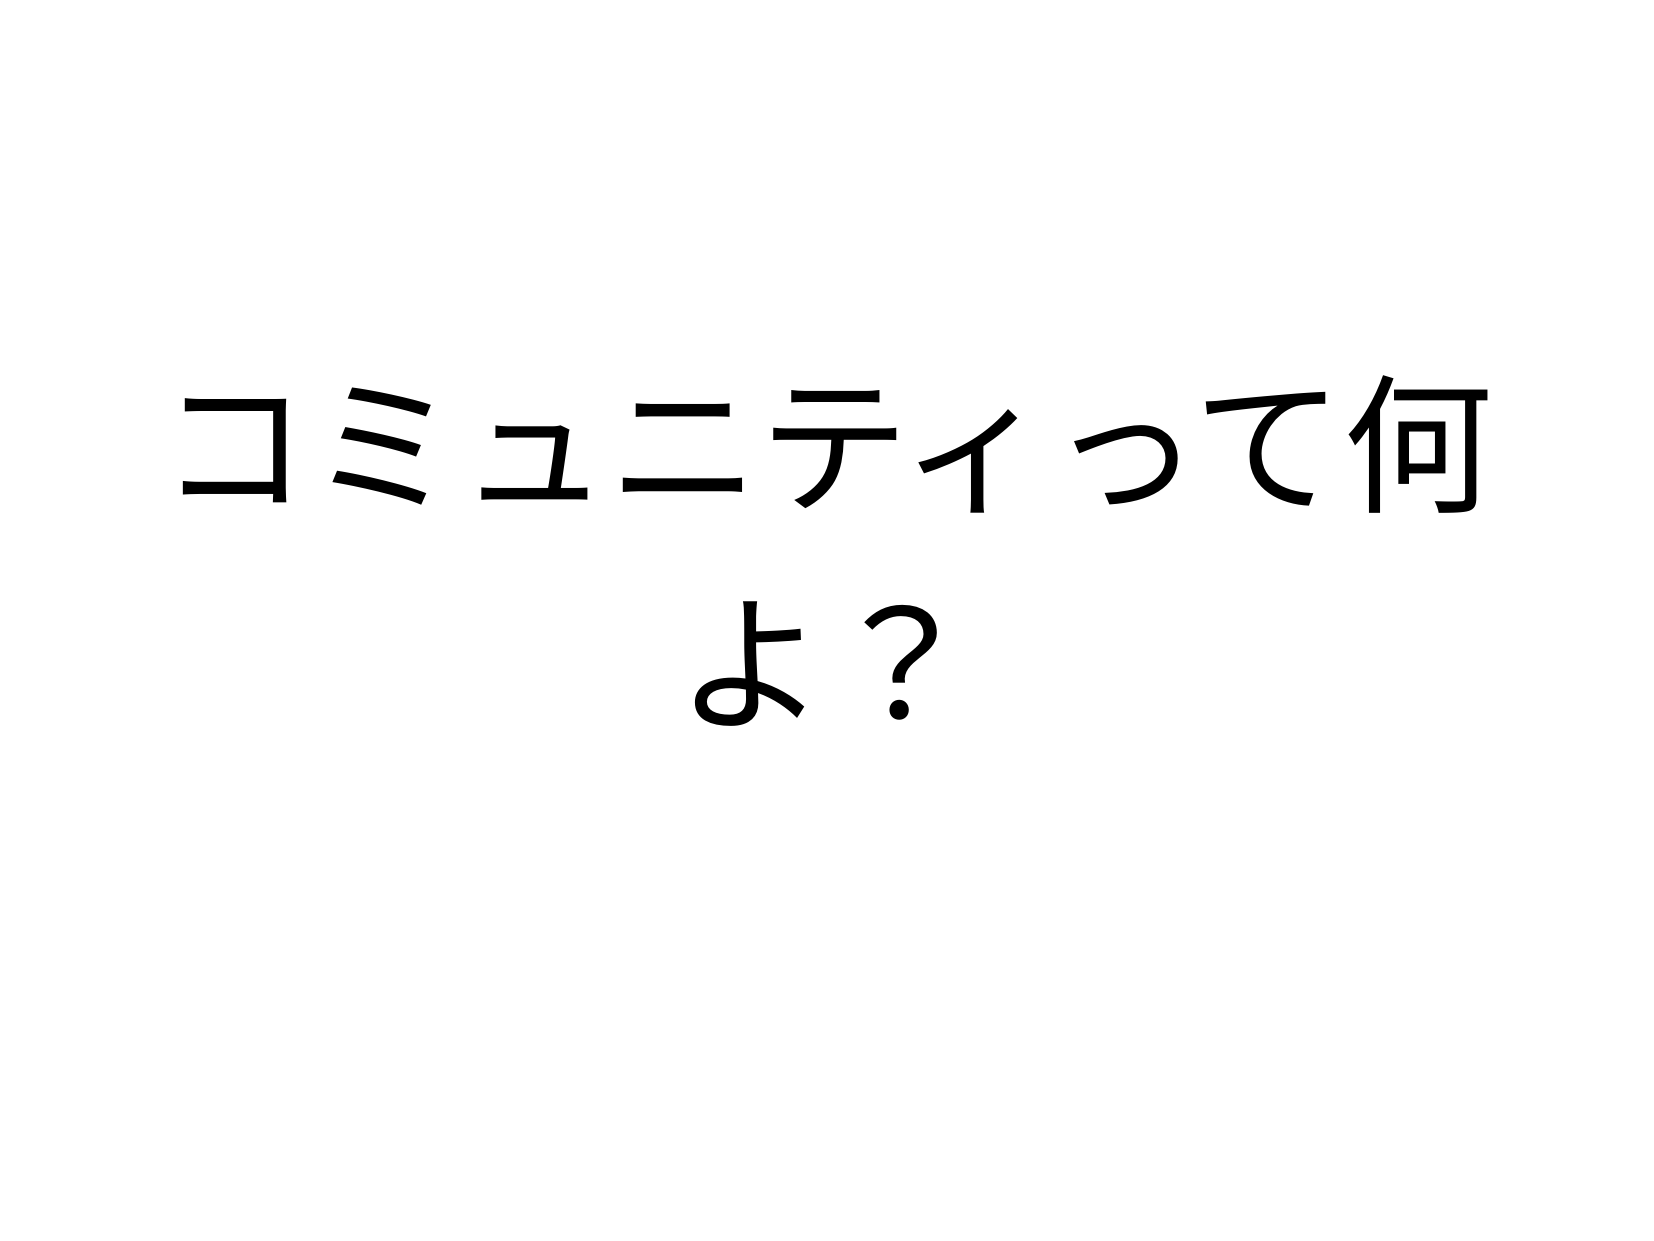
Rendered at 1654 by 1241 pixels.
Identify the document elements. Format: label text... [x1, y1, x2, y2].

title コミュニティって何よ？ [82, 56, 1571, 1034]
